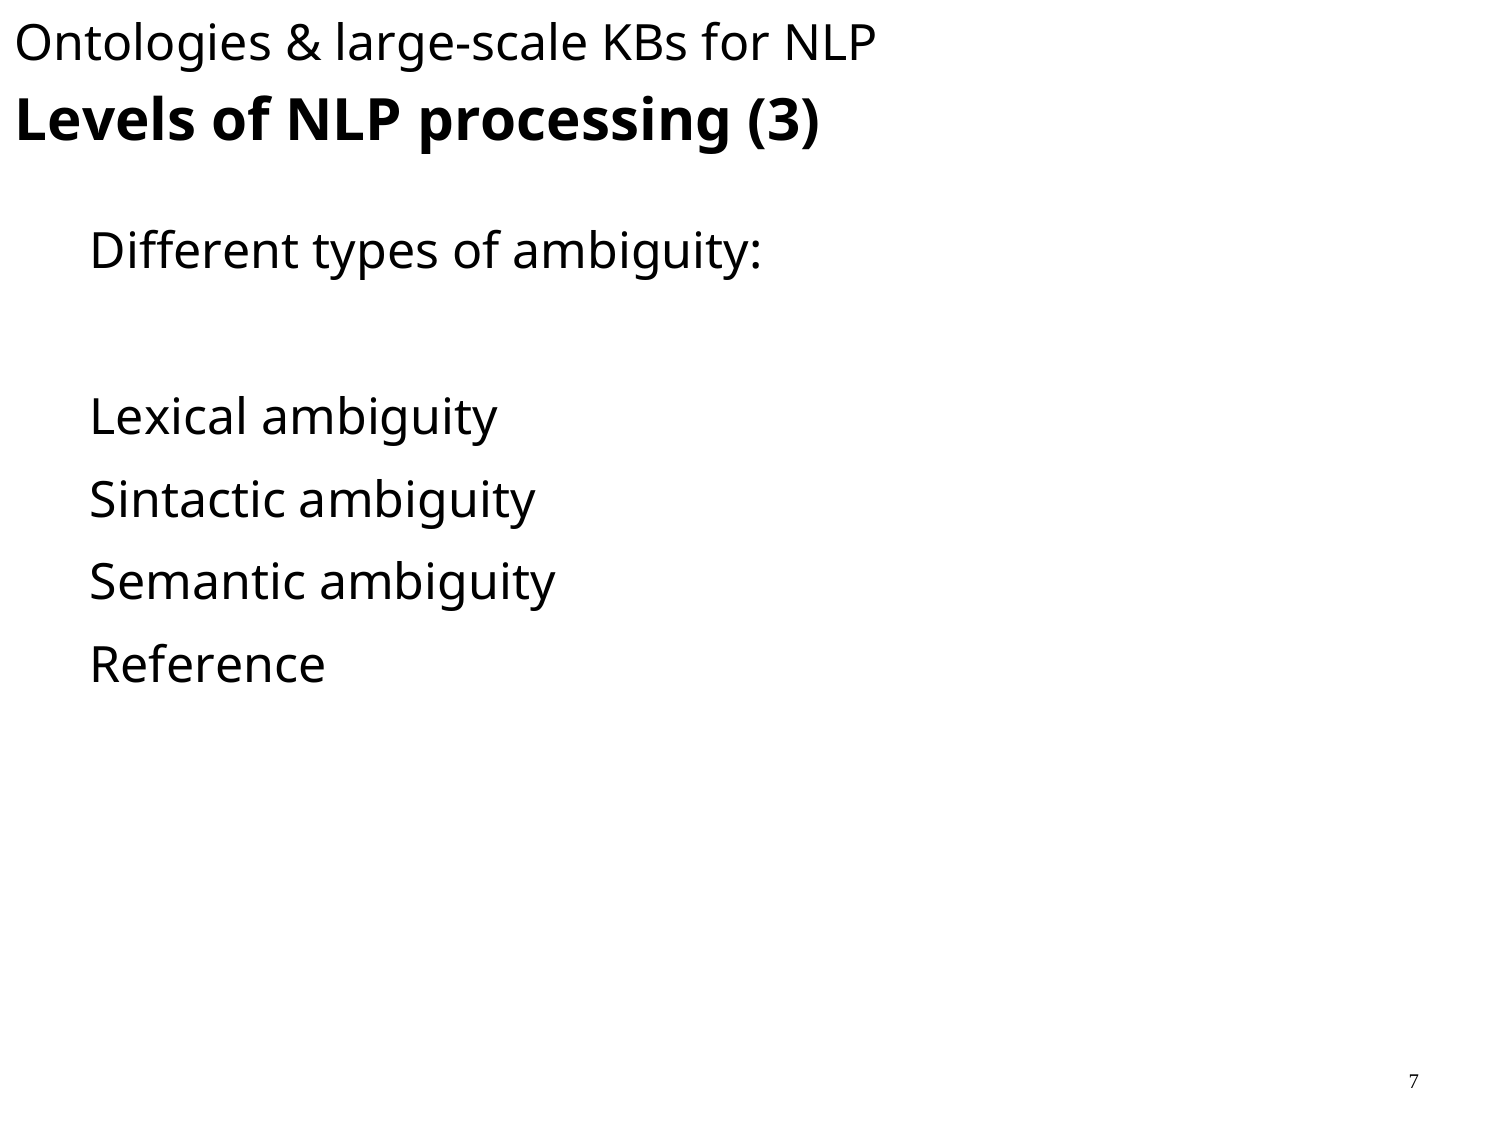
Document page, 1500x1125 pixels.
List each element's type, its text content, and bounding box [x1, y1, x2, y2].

title Ontologies & large-scale KBs for NLP Levels of NLP processing (3) [0, 0, 1500, 157]
list Different types of ambiguity: Lexical ambiguity Sintactic ambiguity Semantic ambiguity Reference [75, 207, 1438, 1001]
